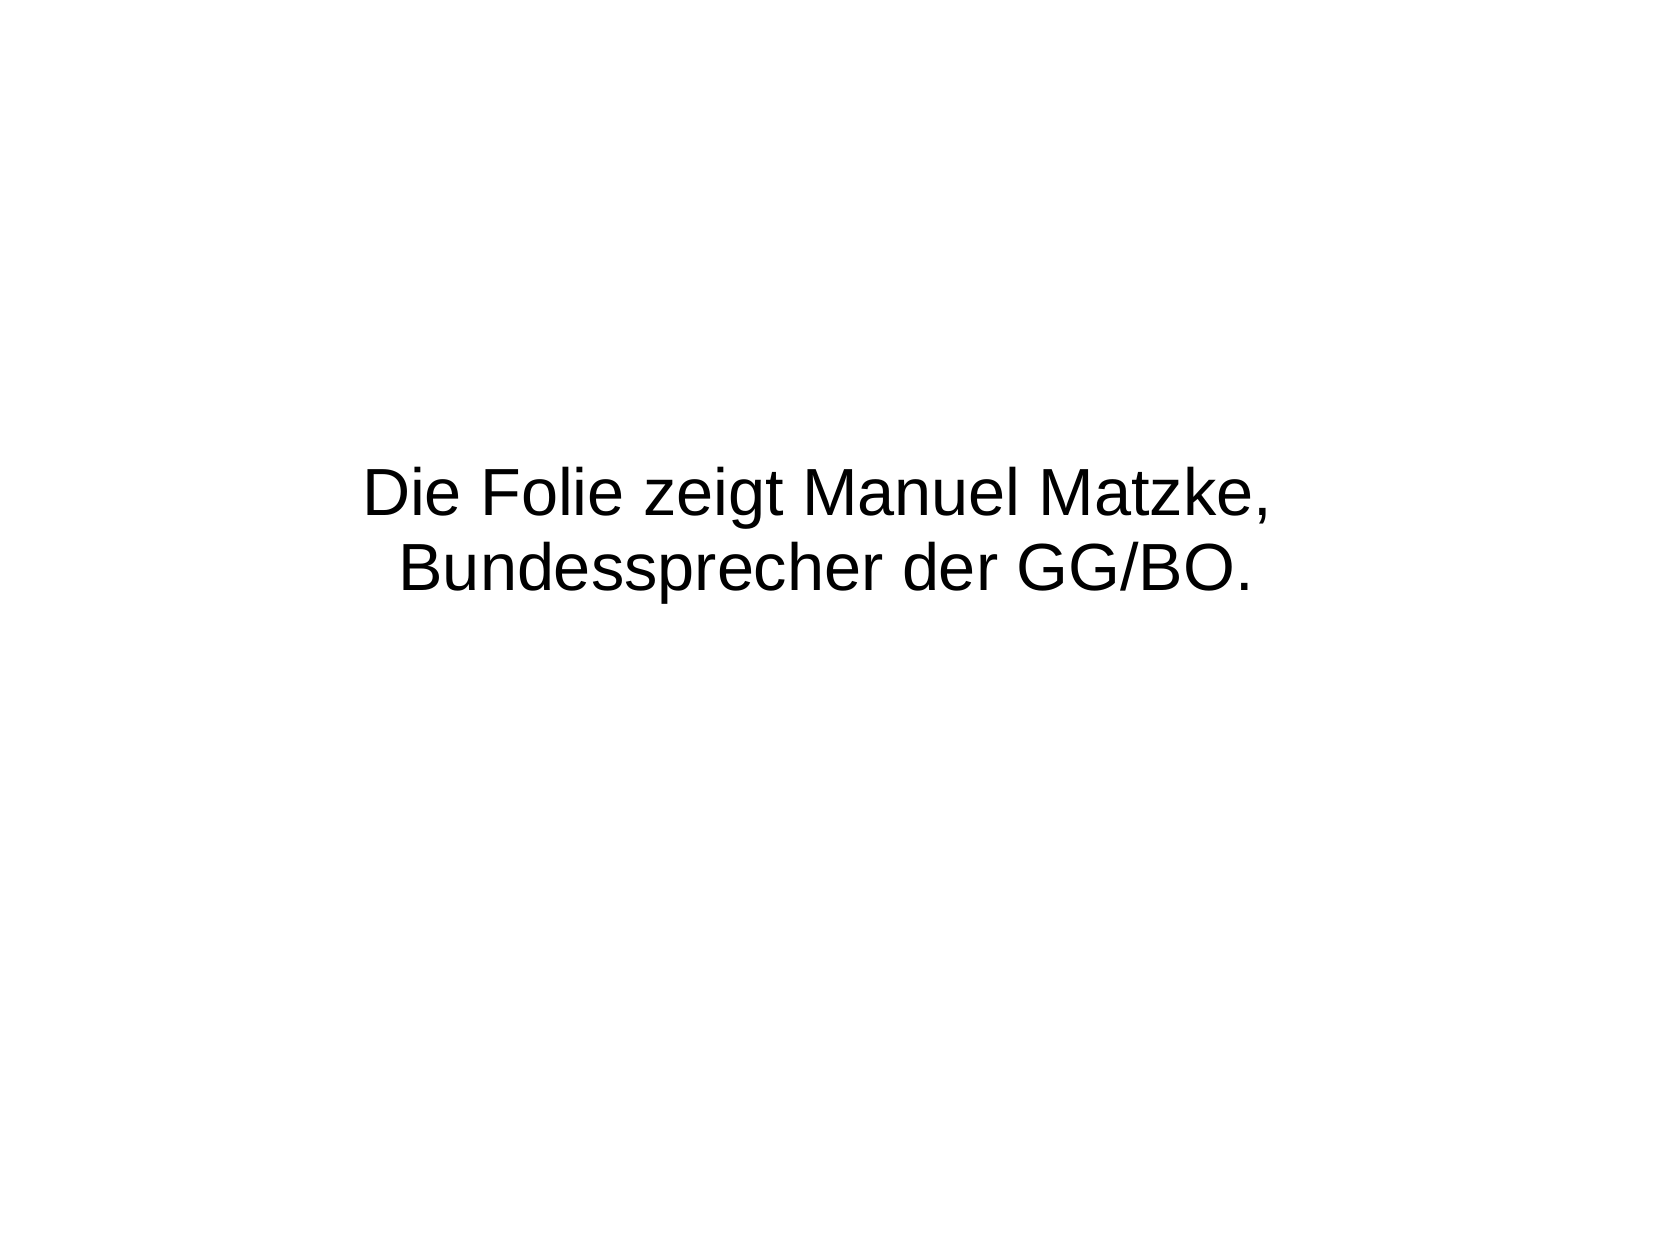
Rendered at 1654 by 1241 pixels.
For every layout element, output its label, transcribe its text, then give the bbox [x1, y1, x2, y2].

subtitle Die Folie zeigt Manuel Matzke, Bundessprecher der GG/BO. [82, 49, 1571, 1010]
